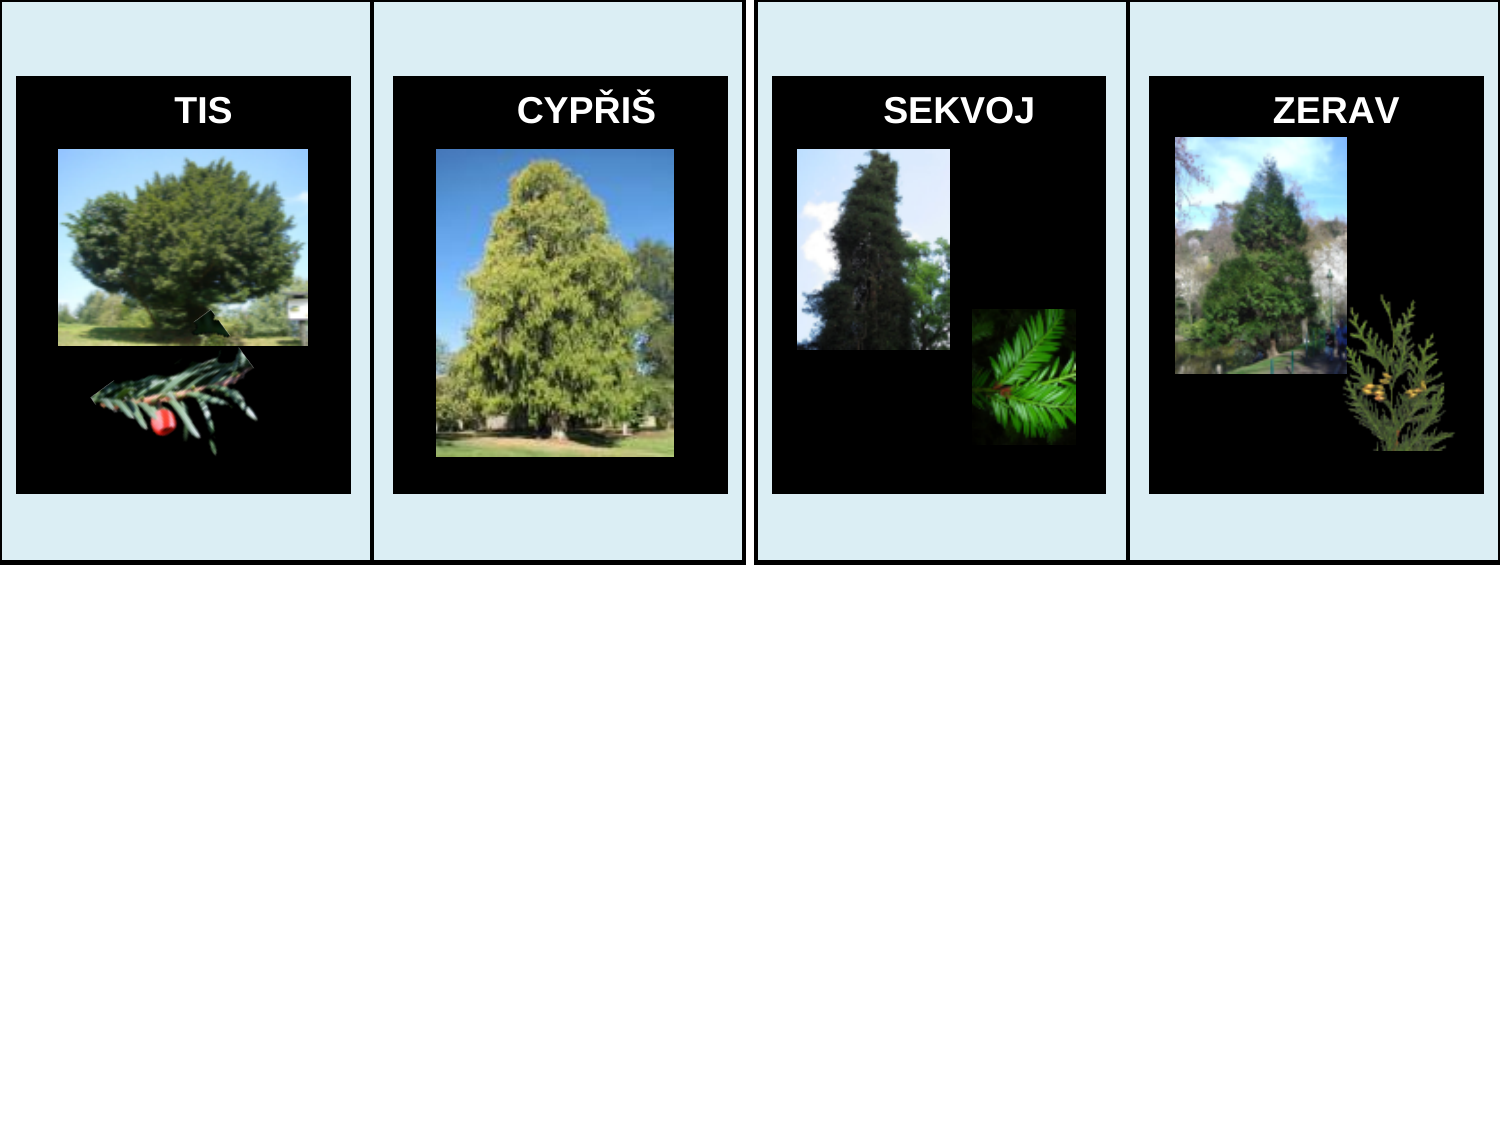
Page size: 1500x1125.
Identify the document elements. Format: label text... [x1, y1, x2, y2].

text_box CYPŘIŠ [502, 78, 672, 139]
text_box [755, 0, 1500, 563]
text_box [0, 0, 745, 563]
text_box SEKVOJ [868, 78, 1051, 139]
picture [1175, 137, 1459, 451]
picture [436, 149, 674, 457]
picture [972, 309, 1076, 445]
text_box TIS [159, 78, 248, 139]
text_box ZERAV [1258, 78, 1415, 139]
picture [58, 149, 308, 500]
picture [797, 149, 950, 350]
